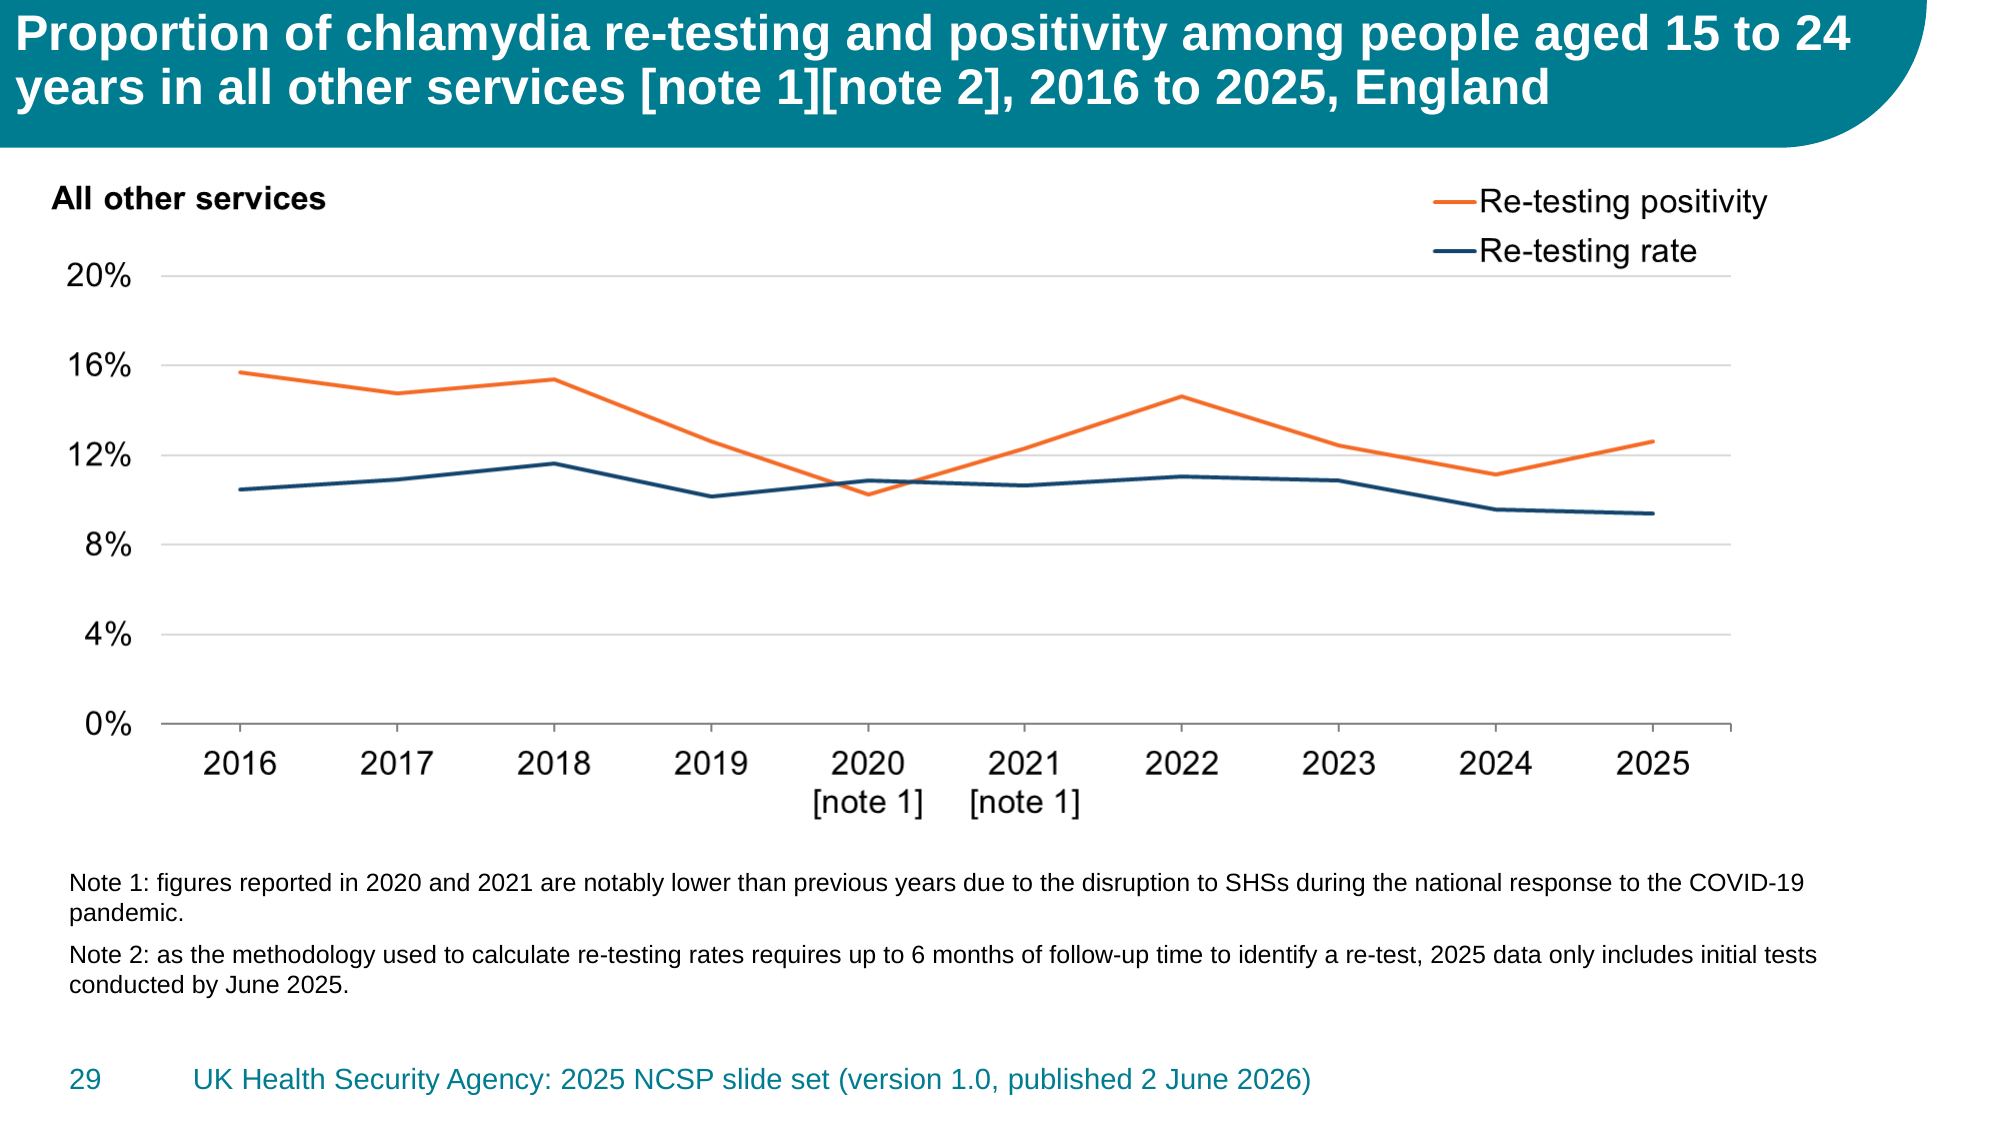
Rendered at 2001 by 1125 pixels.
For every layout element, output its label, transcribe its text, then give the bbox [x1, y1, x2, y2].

text_box [54, 1053, 152, 1112]
title Proportion of chlamydia re-testing and positivity among people aged 15 to 24 years in all other services [note 1][note 2], 2016 to 2025, England [0, 0, 1902, 115]
text_box Note 1: figures reported in 2020 and 2021 are notably lower than previous years due to the disruption to SHSs during the national response to the COVID-19 pandemic. Note 2: as the methodology used to calculate re-testing rates requires up to 6 months of follow-up time to identify a re-test, 2025 data only includes initial tests conducted by June 2025. [54, 859, 1927, 1006]
picture [25, 163, 1827, 925]
